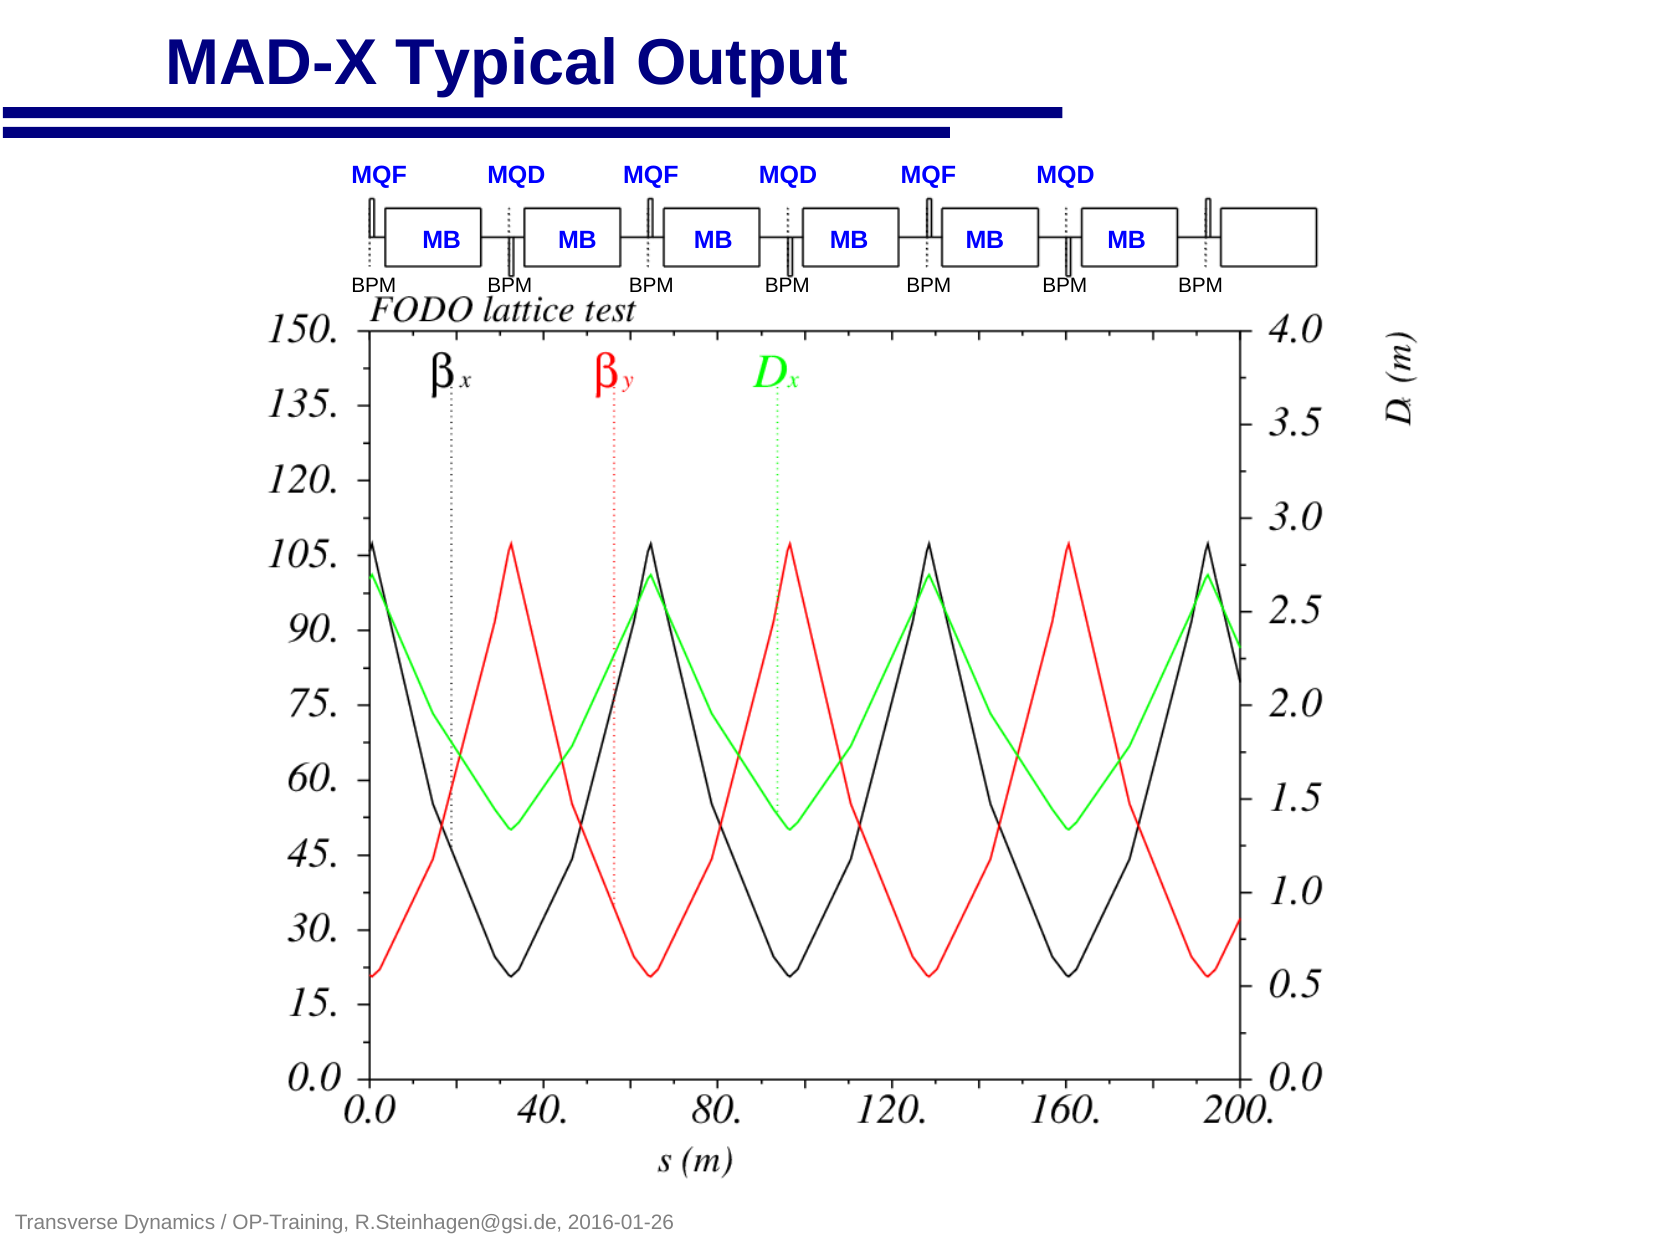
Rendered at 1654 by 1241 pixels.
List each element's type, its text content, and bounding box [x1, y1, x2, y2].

text_box MB [407, 218, 476, 262]
text_box BPM [336, 266, 412, 305]
text_box MQD [472, 153, 561, 197]
picture [254, 192, 1439, 1205]
text_box MQF [336, 153, 422, 197]
text_box MQF [608, 153, 694, 197]
title MAD-X Typical Output [165, 0, 1323, 124]
text_box BPM [750, 266, 825, 305]
text_box MB [679, 218, 748, 262]
text_box MB [543, 218, 612, 262]
text_box BPM [472, 266, 547, 305]
text_box MB [950, 218, 1020, 262]
text_box BPM [614, 266, 689, 305]
text_box MQF [885, 153, 971, 197]
text_box MQD [1021, 153, 1110, 197]
text_box BPM [891, 266, 967, 305]
text_box MB [1092, 218, 1161, 262]
text_box MQD [744, 153, 832, 197]
text_box BPM [1027, 266, 1102, 305]
text_box MB [814, 218, 884, 262]
text_box BPM [1163, 266, 1238, 305]
